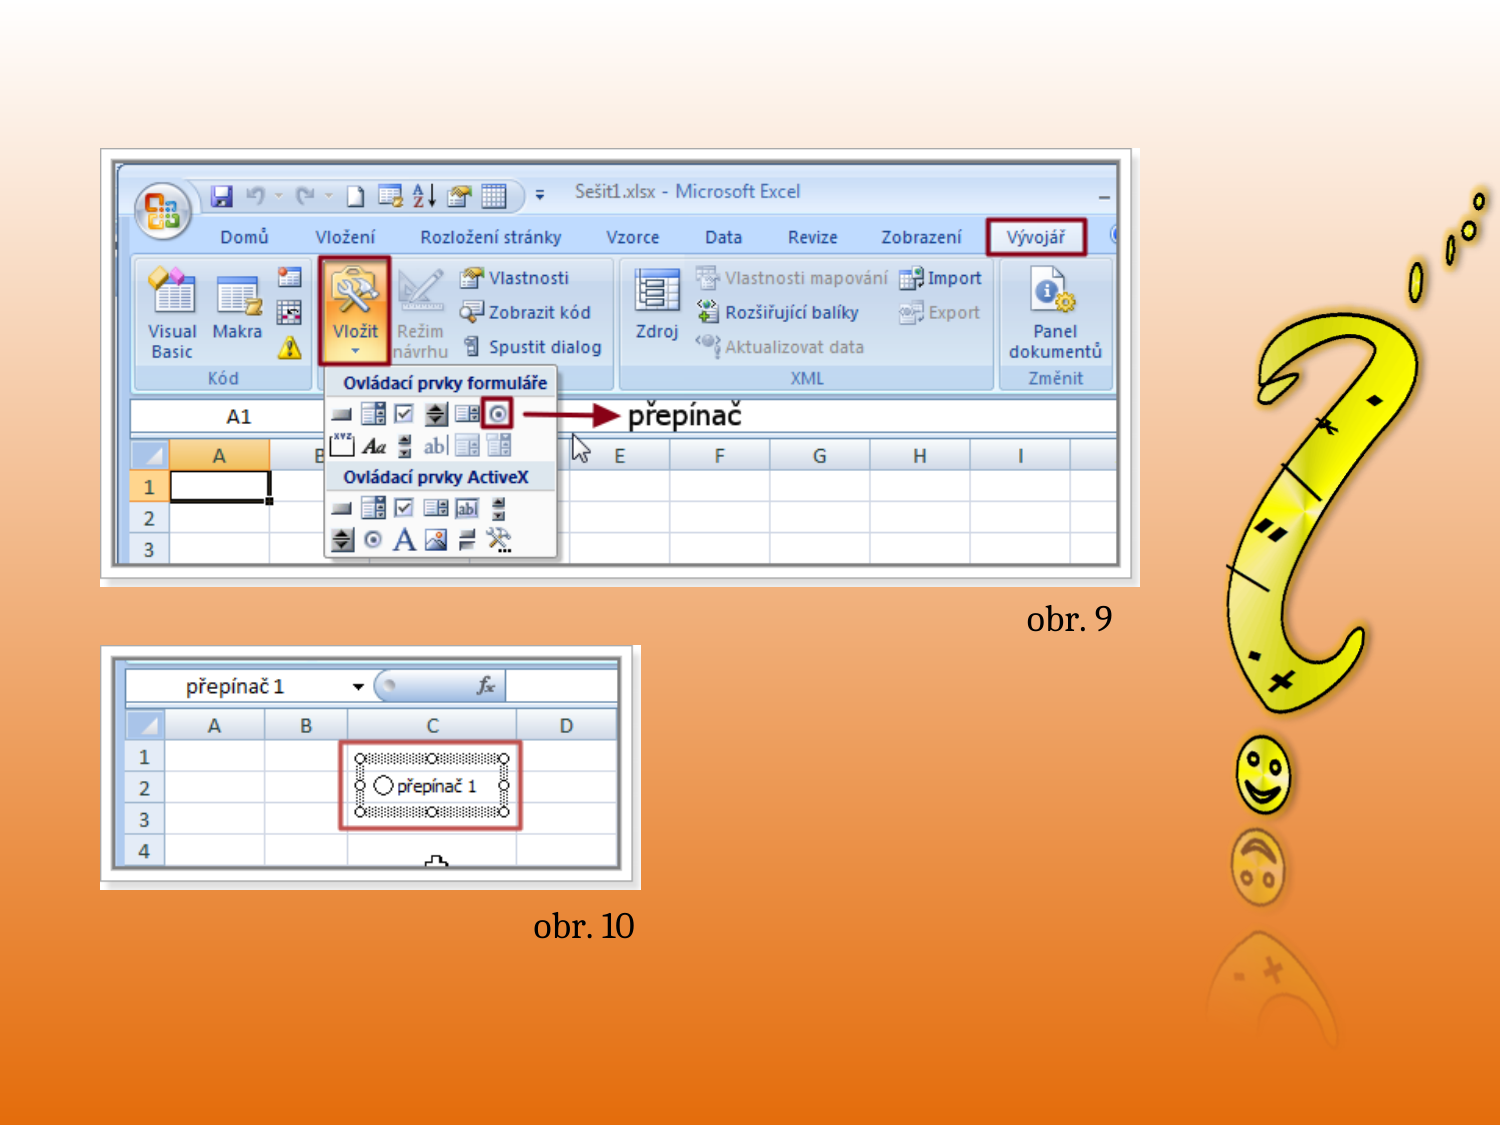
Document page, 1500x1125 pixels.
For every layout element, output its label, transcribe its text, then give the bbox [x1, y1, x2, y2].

text_box obr. 10 [518, 893, 650, 954]
picture [100, 645, 641, 890]
picture [1171, 160, 1500, 1125]
text_box obr. 9 [1012, 586, 1129, 647]
picture [100, 148, 1140, 587]
